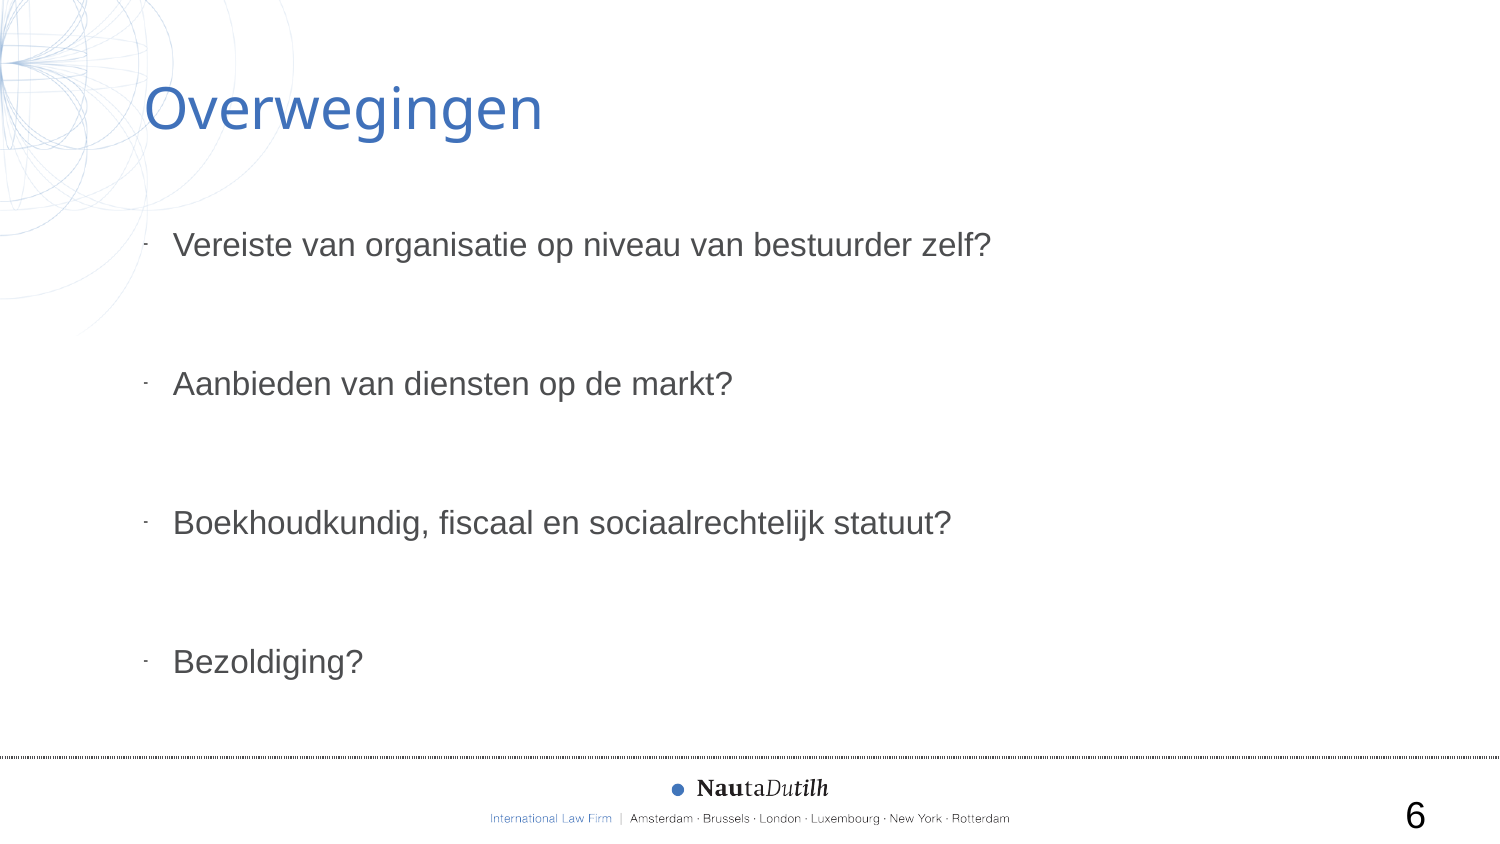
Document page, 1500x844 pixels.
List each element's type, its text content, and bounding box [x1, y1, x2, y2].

picture [0, 0, 299, 348]
picture [465, 767, 1035, 836]
title Overwegingen [128, 63, 1372, 205]
list Vereiste van organisatie op niveau van bestuurder zelf? Aanbieden van diensten op de markt? Boekhoudkundig, fiscaal en sociaalrechtelijk statuut? Bezoldiging? [128, 216, 1372, 708]
slide_number <getal> [1390, 783, 1457, 820]
